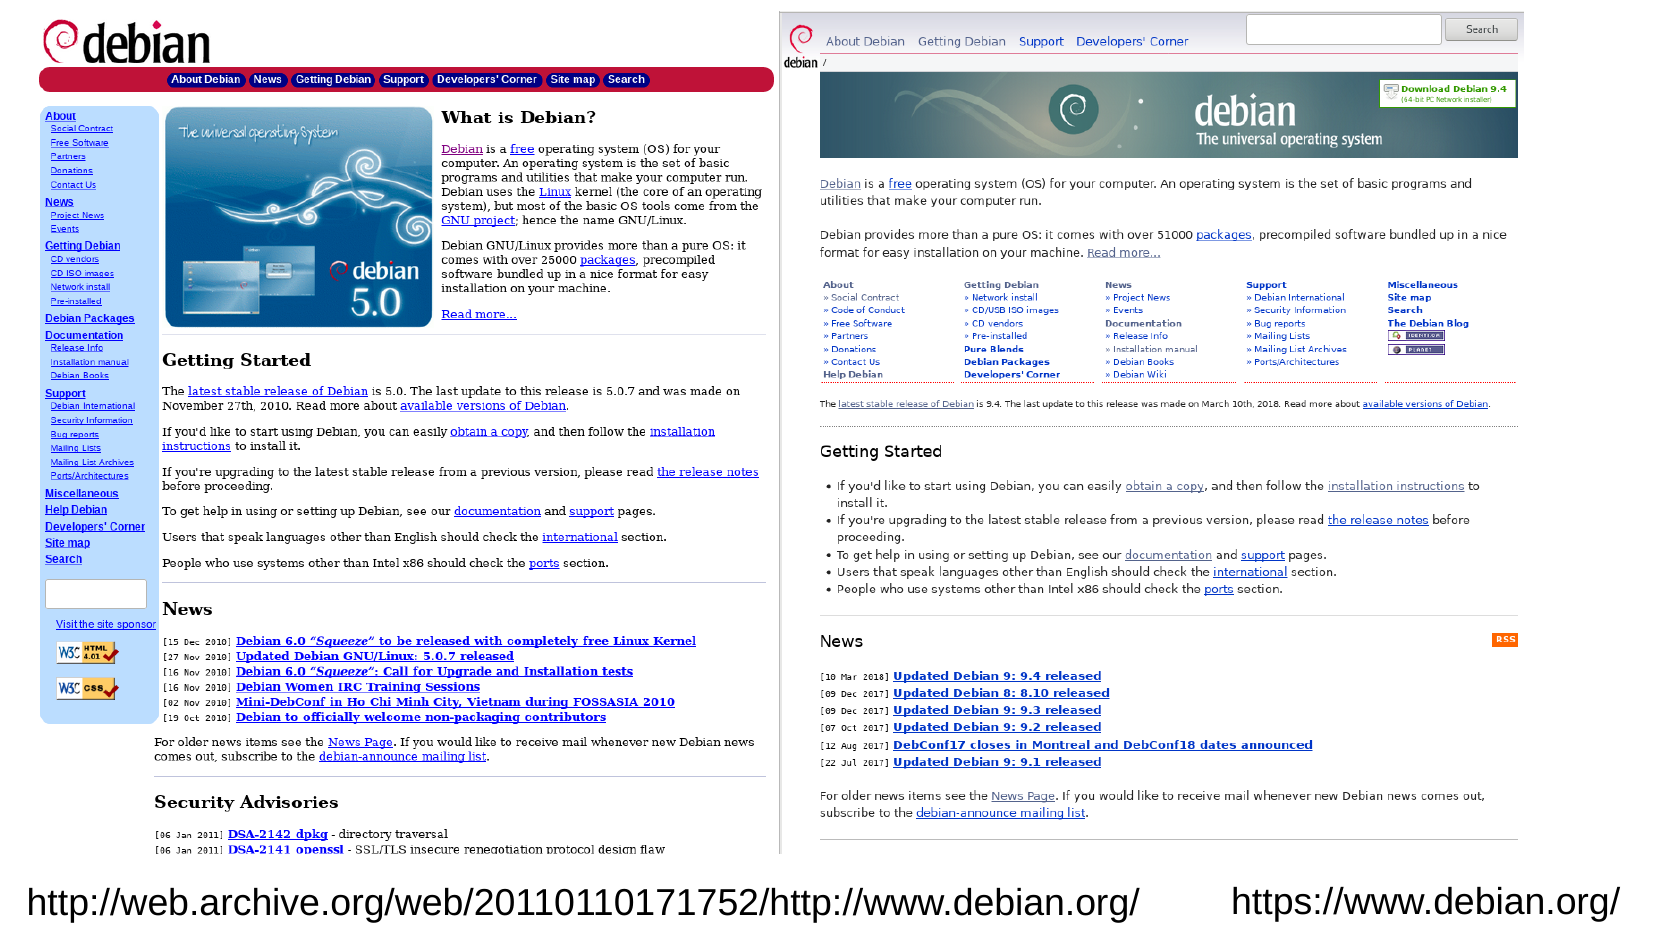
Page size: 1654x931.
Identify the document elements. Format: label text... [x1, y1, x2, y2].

text_box http://web.archive.org/web/20110110171752/http://www.debian.org/ [11, 874, 1155, 925]
text_box https://www.debian.org/ [1216, 873, 1642, 924]
picture [35, 11, 1524, 854]
